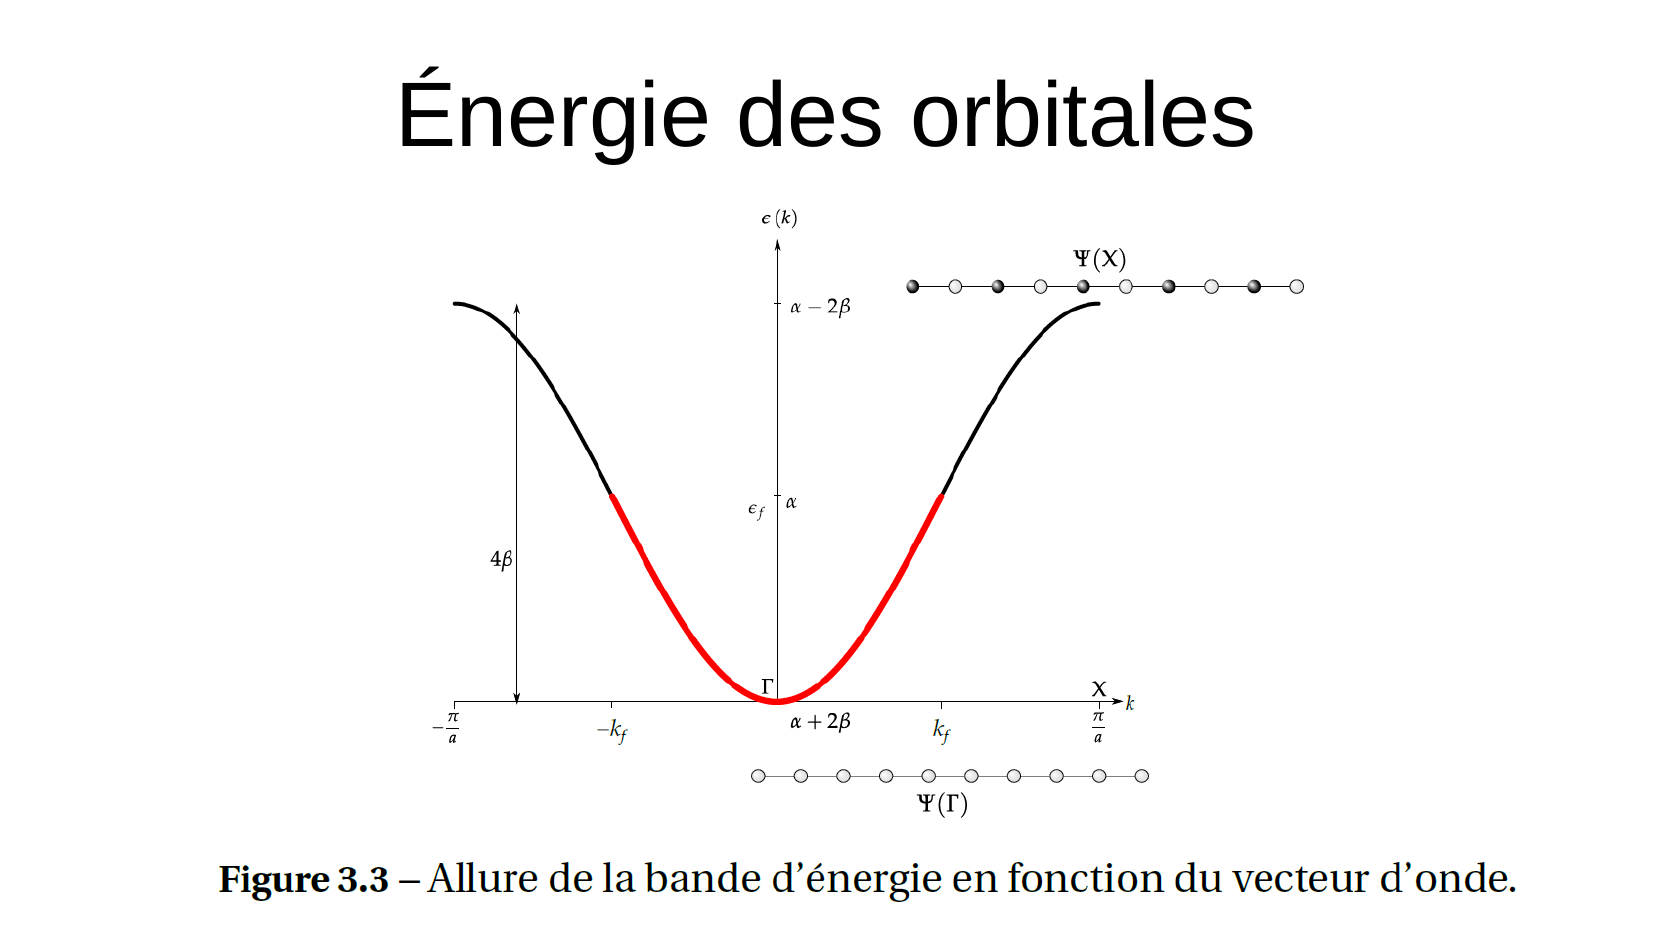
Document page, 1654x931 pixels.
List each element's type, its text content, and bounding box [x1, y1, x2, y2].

picture [200, 172, 1530, 916]
title Énergie des orbitales [82, 37, 1571, 193]
